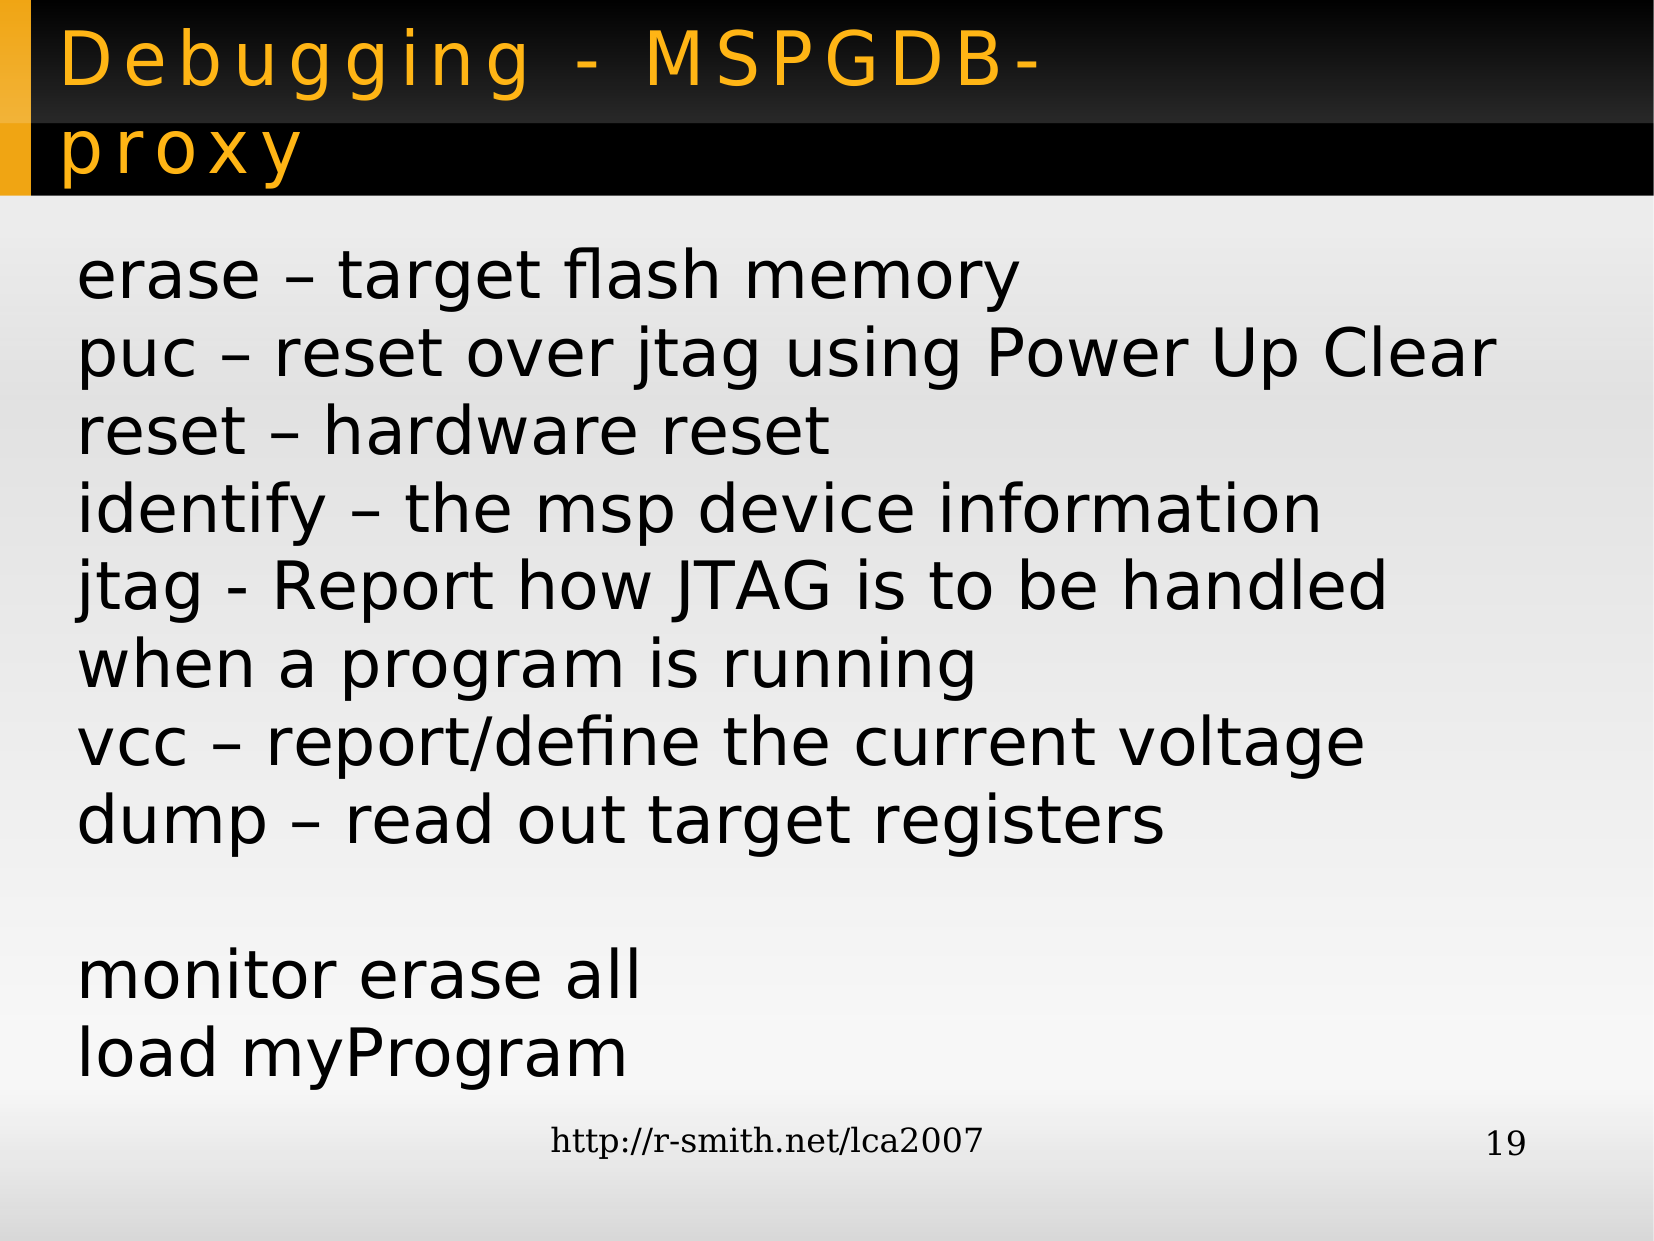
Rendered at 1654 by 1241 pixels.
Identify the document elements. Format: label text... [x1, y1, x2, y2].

picture [0, 0, 1654, 1241]
title Debugging - MSPGDB-proxy [59, 16, 1270, 191]
subtitle erase – target flash memory puc – reset over jtag using Power Up Clear reset – hardware reset identify – the msp device information jtag - Report how JTAG is to be handled when a program is running vcc – report/define the current voltage dump – read out target registers monitor erase all load myProgram [76, 236, 1565, 1093]
